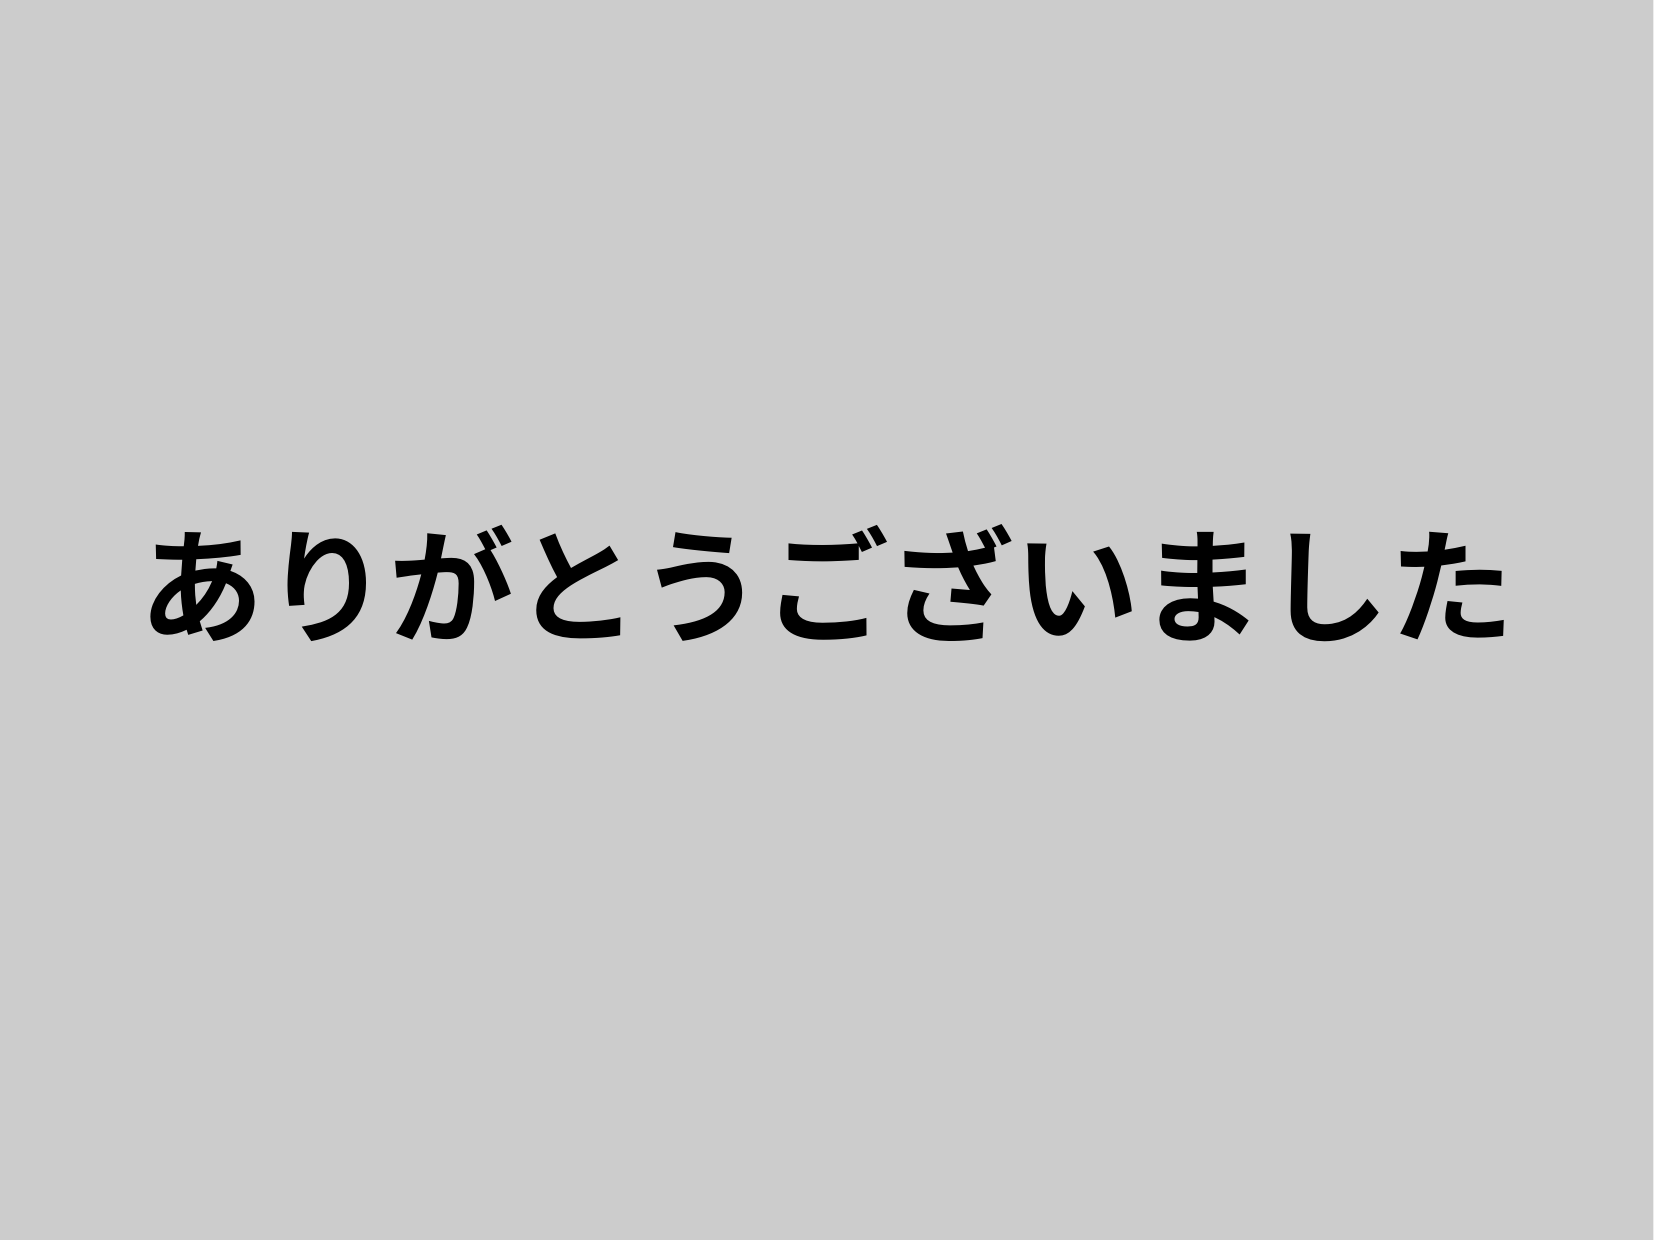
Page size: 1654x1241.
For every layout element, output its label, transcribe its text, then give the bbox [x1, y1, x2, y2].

subtitle ありがとうございました [82, 56, 1571, 1102]
